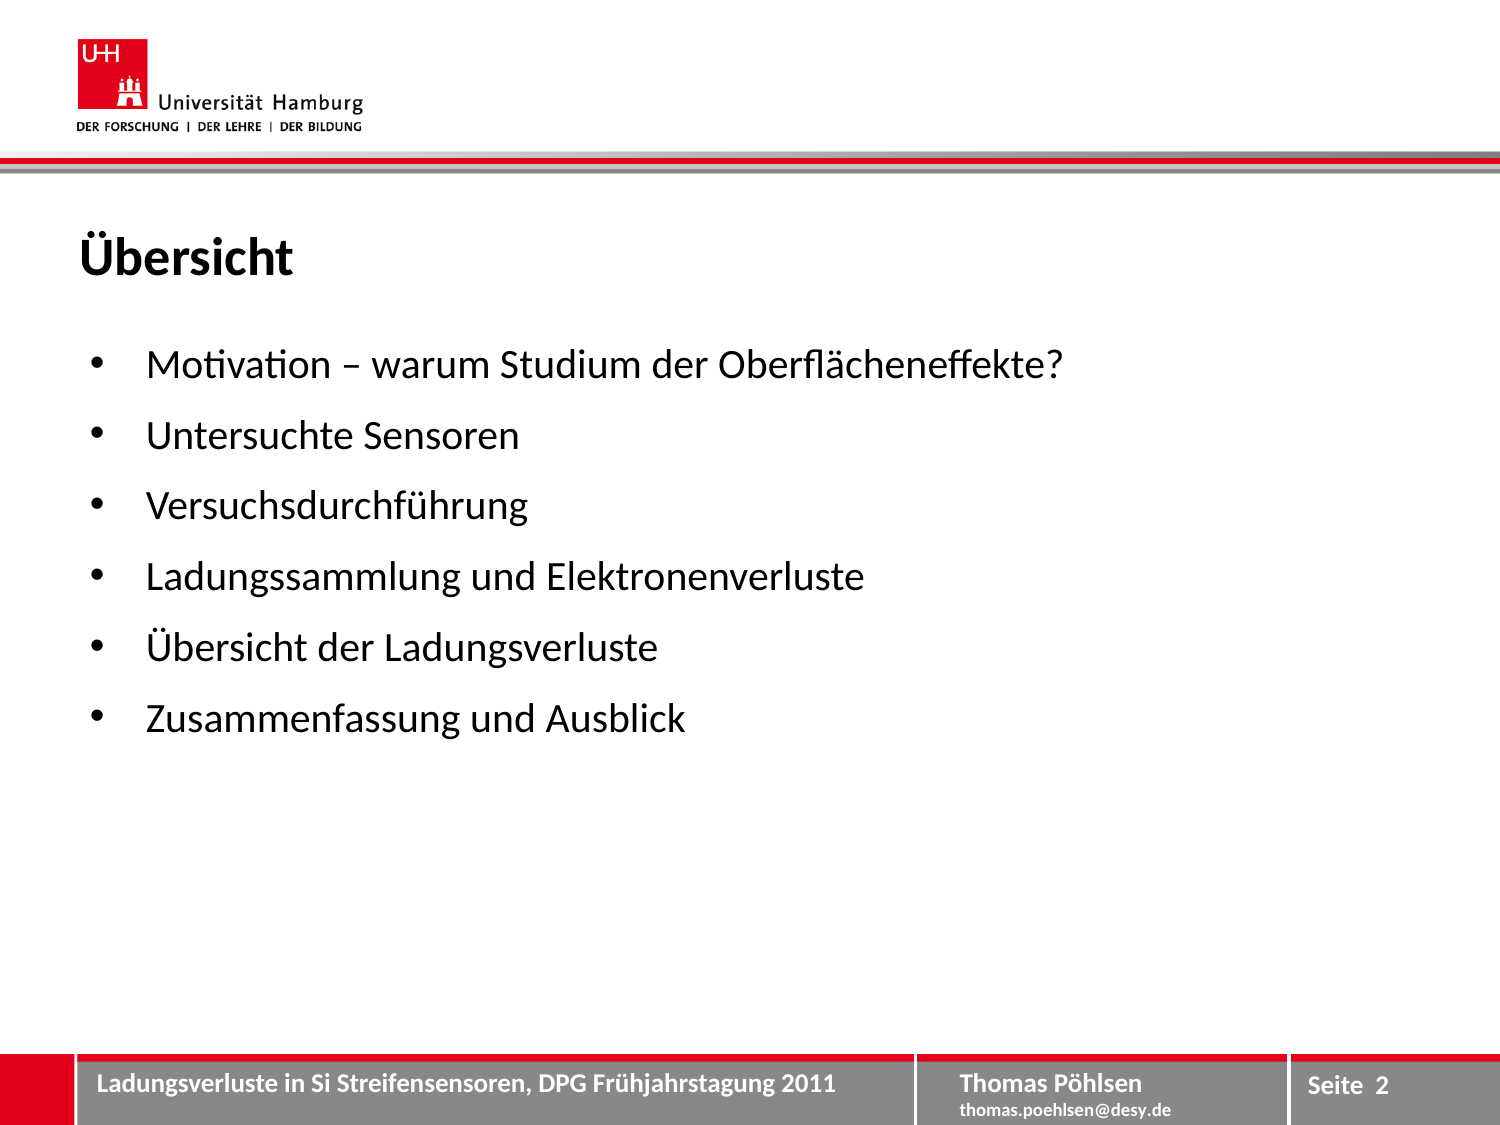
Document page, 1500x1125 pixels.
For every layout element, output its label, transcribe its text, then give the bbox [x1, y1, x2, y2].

list Motivation – warum Studium der Oberflächeneffekte? Untersuchte Sensoren Versuchsdurchführung Ladungssammlung und Elektronenverluste Übersicht der Ladungsverluste Zusammenfassung und Ausblick [75, 324, 1426, 1006]
picture [0, 0, 1500, 174]
title Übersicht [64, 193, 1436, 315]
